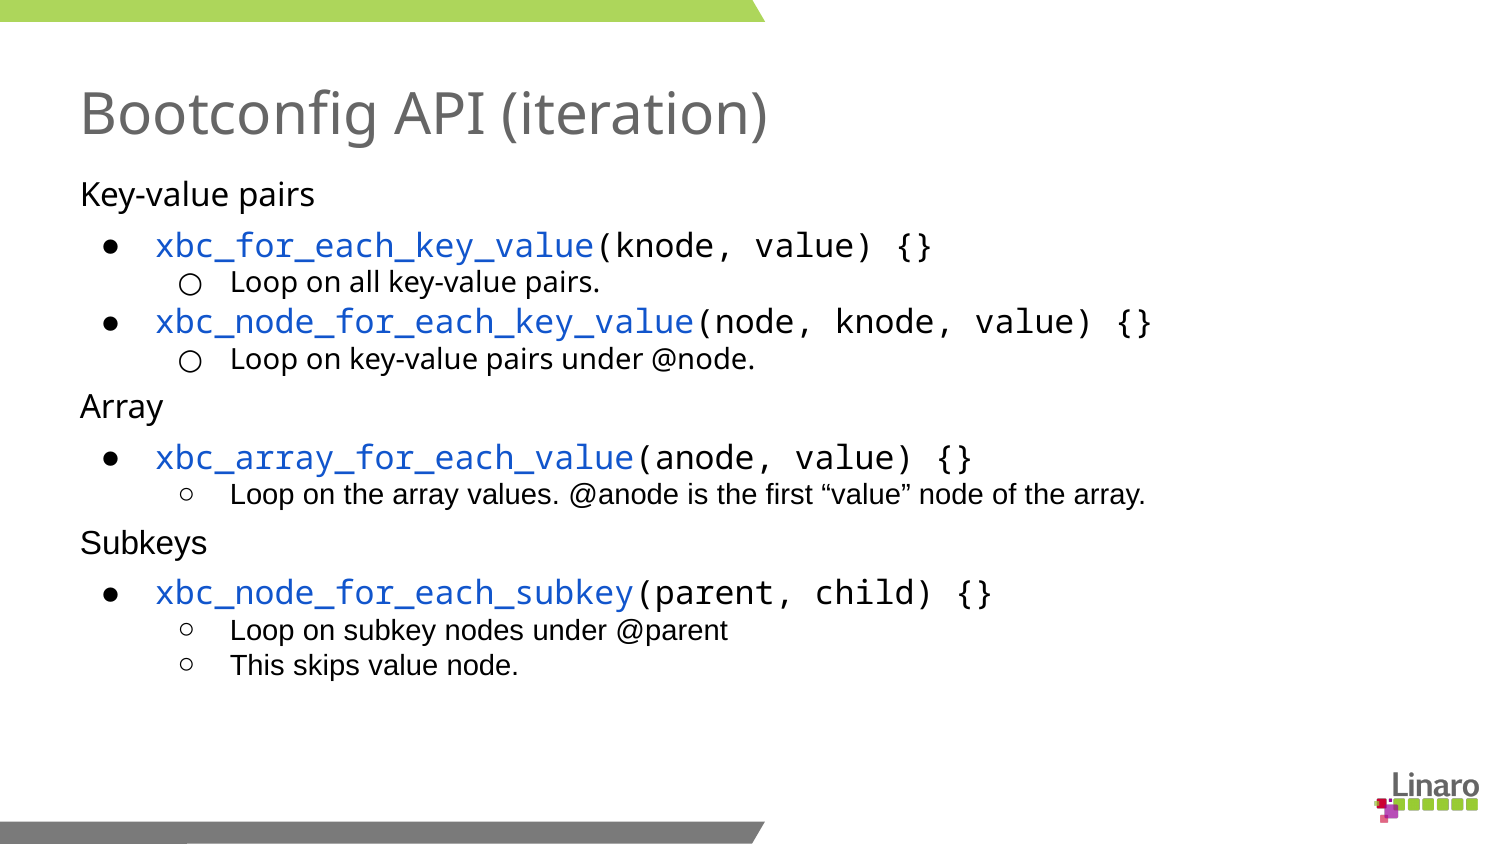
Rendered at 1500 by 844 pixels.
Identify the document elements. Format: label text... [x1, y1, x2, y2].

list Key-value pairs xbc_for_each_key_value(knode, value) {} Loop on all key-value pairs. xbc_node_for_each_key_value(node, knode, value) {} Loop on key-value pairs under @node. Array xbc_array_for_each_value(anode, value) {} Loop on the array values. @anode is the first “value” node of the array. Subkeys xbc_node_for_each_subkey(parent, child) {} Loop on subkey nodes under @parent This skips value node. [73, 162, 1427, 798]
title Bootconfig API (iteration) [73, 59, 1427, 162]
picture [1372, 770, 1481, 825]
